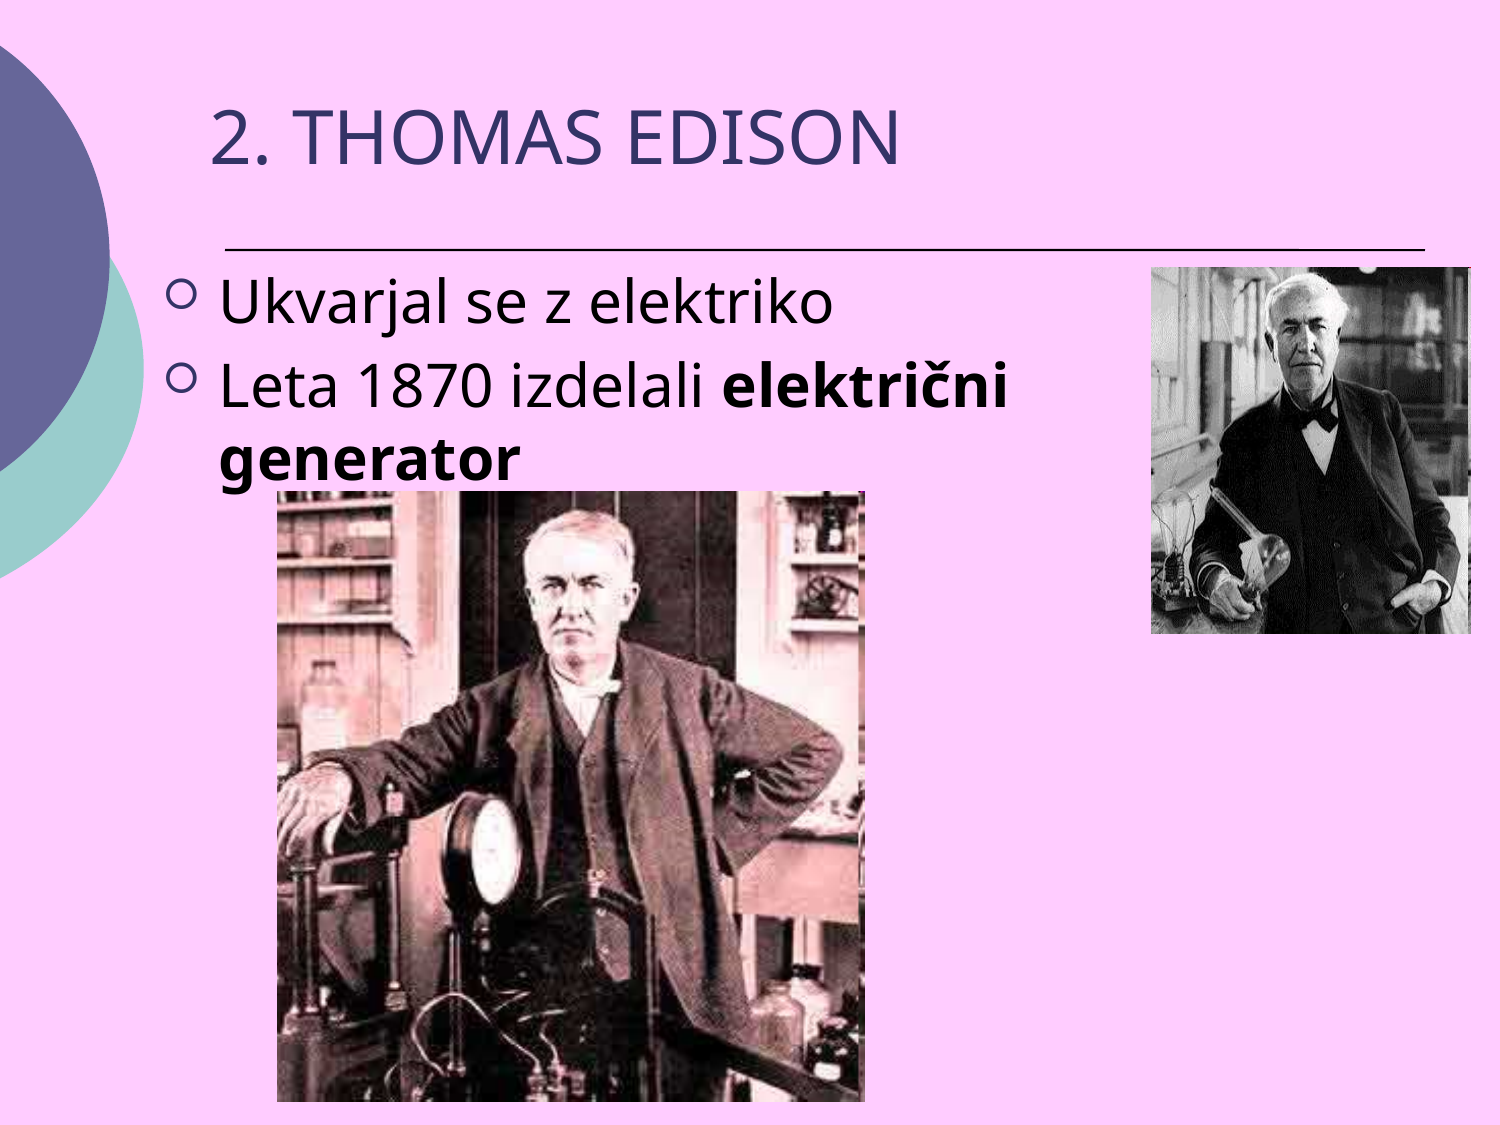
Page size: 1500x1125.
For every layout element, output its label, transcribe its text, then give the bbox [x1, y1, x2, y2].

picture [1289, 267, 1471, 634]
picture [277, 491, 865, 1102]
list Ukvarjal se z elektriko Leta 1870 izdelali električni generator [147, 255, 1289, 931]
title 2. THOMAS EDISON [194, 0, 1395, 188]
